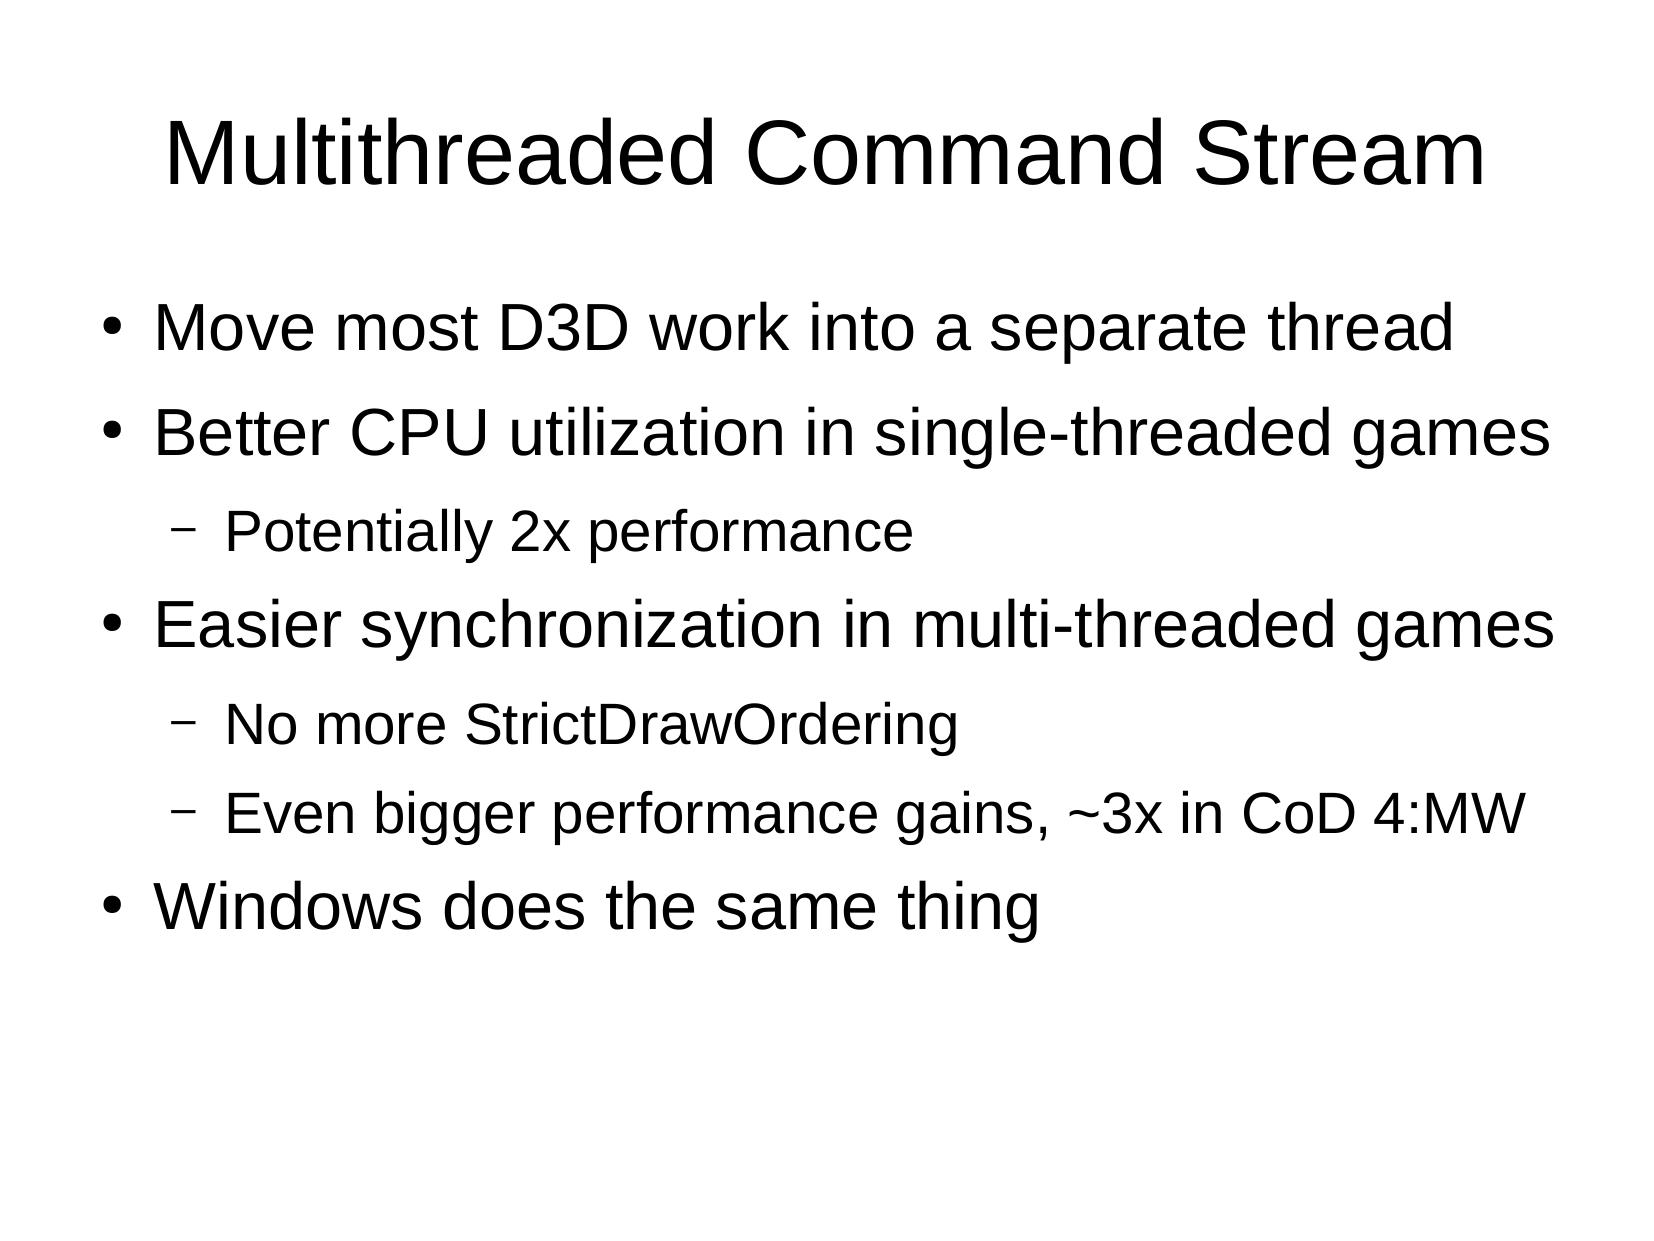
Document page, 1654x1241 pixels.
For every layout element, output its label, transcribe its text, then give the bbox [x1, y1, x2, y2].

list Move most D3D work into a separate thread Better CPU utilization in single-threaded games Potentially 2x performance Easier synchronization in multi-threaded games No more StrictDrawOrdering Even bigger performance gains, ~3x in CoD 4:MW Windows does the same thing [82, 290, 1571, 1010]
title Multithreaded Command Stream [82, 49, 1571, 257]
